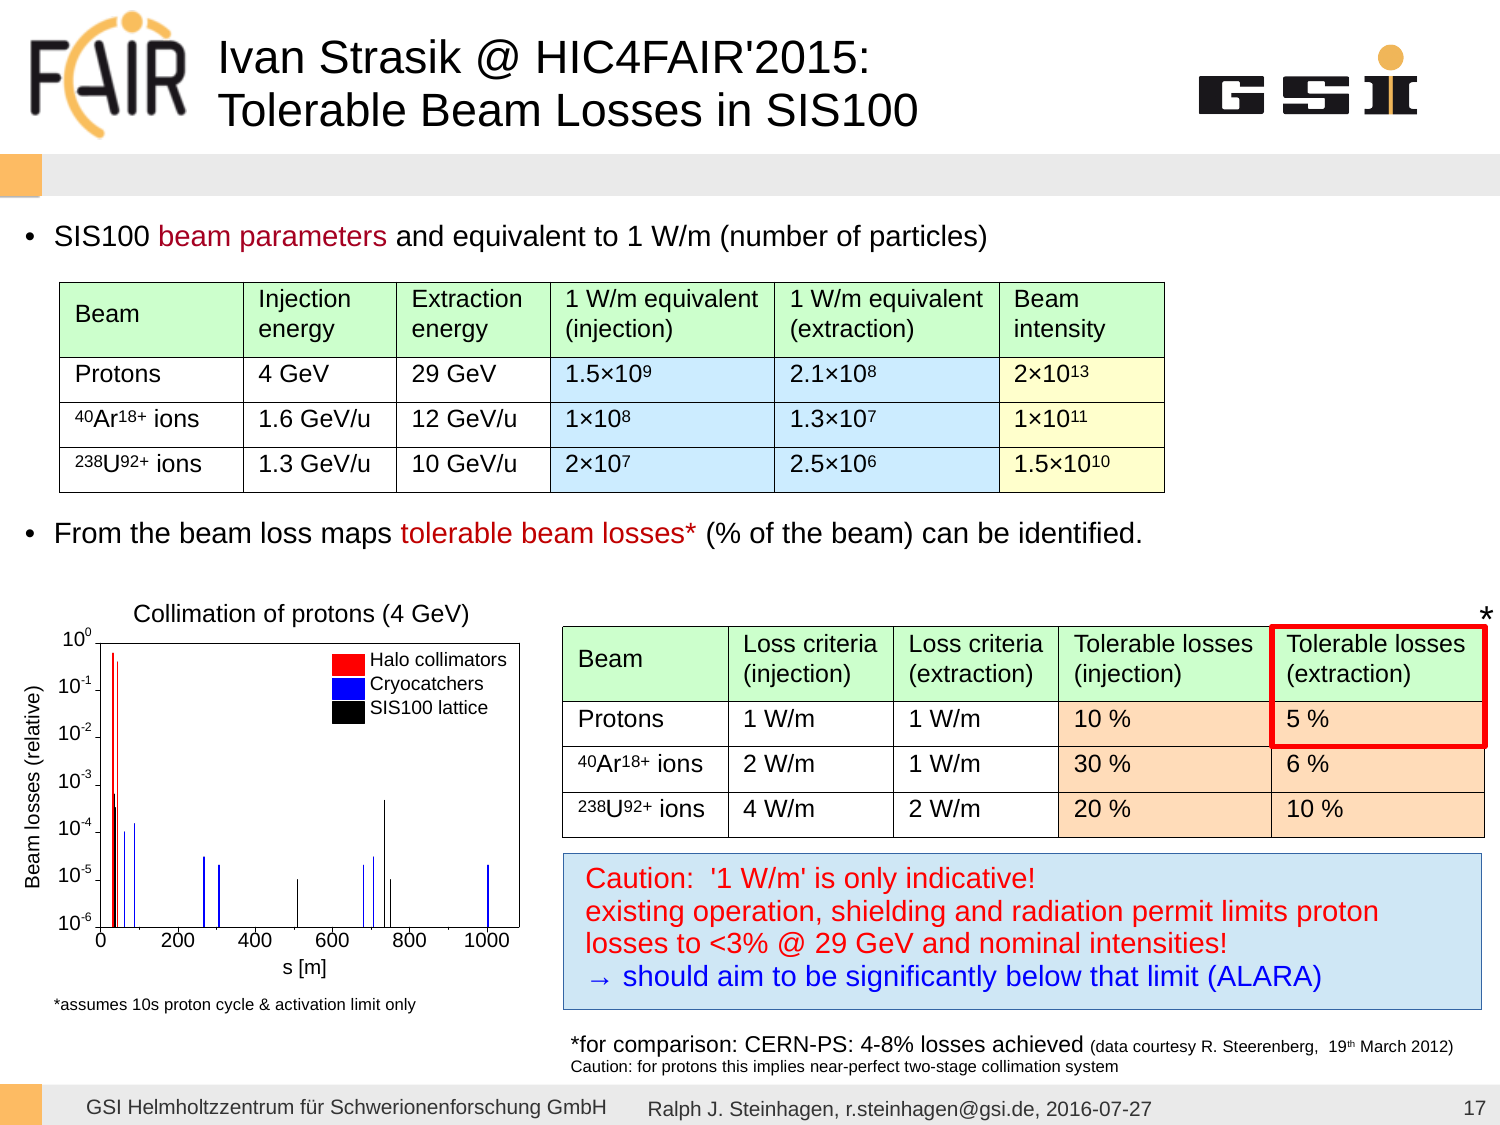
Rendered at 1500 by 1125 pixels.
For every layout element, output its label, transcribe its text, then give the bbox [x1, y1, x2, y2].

text_box -4 [80, 815, 92, 834]
text_box 2×10 [1013, 359, 1071, 396]
text_box 13 [1070, 361, 1090, 387]
text_box [1275, 702, 1482, 744]
text_box [397, 283, 550, 357]
text_box (injection) [565, 314, 674, 351]
text_box 4 GeV [258, 359, 329, 396]
text_box 6 [867, 451, 877, 477]
text_box 0 [84, 625, 92, 644]
text_box [551, 403, 774, 447]
text_box [1272, 749, 1484, 792]
text_box 8 [621, 406, 632, 432]
text_box U [605, 795, 624, 832]
text_box 2.1×10 [789, 359, 868, 396]
text_box 400 [237, 928, 273, 959]
text_box From the beam loss maps tolerable beam losses* (% of the beam) can be identified. [53, 517, 1142, 560]
text_box energy [411, 314, 489, 351]
text_box [729, 627, 893, 701]
text_box 10 [57, 769, 82, 800]
text_box Injection [258, 284, 359, 321]
text_box 10 [57, 722, 82, 753]
text_box -6 [80, 909, 92, 928]
text_box 238 [577, 797, 605, 822]
text_box Beam [1013, 284, 1087, 314]
text_box 10 [62, 627, 86, 658]
text_box 18+ [118, 406, 148, 432]
text_box SIS100 lattice [364, 697, 489, 725]
text_box 238 [74, 451, 102, 477]
text_box Loss criteria [743, 630, 885, 667]
text_box (injection) [743, 660, 852, 697]
text_box 10 [57, 864, 82, 895]
text_box 1×10 [565, 404, 622, 441]
text_box [332, 678, 364, 699]
text_box 2 W/m [908, 795, 982, 832]
text_box [1000, 283, 1164, 357]
text_box [1000, 448, 1164, 492]
text_box 40 [74, 406, 93, 432]
text_box [894, 627, 1058, 701]
text_box [1059, 793, 1271, 837]
text_box ions [156, 449, 203, 486]
title Ivan Strasik @ HIC4FAIR'2015: Tolerable Beam Losses in SIS100 [217, 20, 1109, 147]
text_box 2.5×10 [789, 449, 868, 486]
text_box 2 W/m [743, 750, 816, 787]
text_box -5 [80, 862, 92, 881]
text_box Loss criteria [908, 630, 1051, 667]
picture [1197, 42, 1419, 117]
text_box 92+ [623, 797, 653, 822]
text_box [1275, 629, 1482, 701]
text_box • [24, 517, 36, 560]
text_box *for comparison: CERN-PS: 4-8% losses achieved (data courtesy R. Steerenberg, 19th March 2012) Caution: for protons this implies near-perfect two-stage collimation system [555, 1024, 1477, 1084]
text_box s [m] [282, 955, 328, 986]
text_box 10 [57, 817, 82, 847]
text_box 1.5×10 [1013, 449, 1092, 486]
text_box [1059, 702, 1269, 746]
text_box 10 [57, 911, 82, 942]
text_box [1000, 358, 1164, 402]
text_box [551, 283, 774, 357]
text_box 4 W/m [743, 795, 816, 832]
text_box 40 [577, 752, 596, 777]
text_box 1000 [463, 928, 511, 959]
text_box 1×10 [1013, 404, 1071, 441]
text_box 8 [867, 361, 877, 387]
text_box (extraction) [1286, 660, 1411, 697]
text_box [775, 448, 999, 492]
text_box 5 % [1286, 705, 1330, 742]
text_box 800 [392, 928, 428, 959]
text_box -1 [80, 673, 92, 692]
text_box energy [258, 314, 335, 351]
text_box [551, 448, 774, 492]
text_box [775, 403, 999, 447]
text_box 10 [57, 675, 82, 705]
text_box 9 [642, 361, 653, 387]
text_box Halo collimators [364, 649, 513, 678]
text_box 18+ [621, 752, 651, 777]
text_box Beam [74, 299, 141, 336]
text_box 10 % [1073, 705, 1132, 742]
text_box -3 [80, 768, 92, 786]
text_box 7 [621, 451, 632, 477]
text_box 1.3 GeV/u [258, 449, 371, 486]
text_box Ar [596, 750, 622, 787]
text_box [1059, 747, 1271, 792]
text_box 30 % [1073, 750, 1132, 787]
text_box Protons [577, 705, 664, 742]
text_box [60, 283, 243, 357]
text_box [1000, 403, 1164, 447]
text_box 12 GeV/u [411, 404, 517, 441]
text_box Extraction [411, 284, 531, 321]
text_box 1 W/m equivalent [789, 284, 991, 321]
text_box 2×10 [565, 449, 622, 486]
text_box 20 % [1073, 795, 1132, 832]
text_box 1 W/m equivalent [565, 284, 766, 321]
text_box 1 W/m [908, 705, 982, 742]
text_box 92+ [120, 451, 150, 477]
text_box ions [659, 795, 706, 832]
text_box 0 [94, 928, 107, 959]
picture [30, 9, 187, 141]
text_box Cryocatchers [364, 673, 485, 697]
text_box * [1464, 590, 1500, 648]
text_box 1.5×10 [565, 359, 643, 396]
text_box Tolerable losses [1073, 630, 1262, 667]
text_box 1.6 GeV/u [258, 404, 371, 441]
text_box (extraction) [908, 660, 1034, 697]
text_box 600 [315, 928, 350, 959]
text_box 10 GeV/u [411, 449, 517, 486]
text_box (injection) [1073, 660, 1183, 697]
text_box [1272, 793, 1484, 837]
text_box [775, 358, 999, 402]
text_box 11 [1070, 406, 1090, 432]
text_box -2 [80, 720, 92, 739]
text_box [551, 358, 774, 402]
text_box 1 W/m [908, 750, 982, 787]
text_box SIS100 beam parameters and equivalent to 1 W/m (number of particles) [53, 220, 988, 263]
text_box Beam losses (relative) [20, 686, 51, 890]
text_box 10 % [1286, 795, 1344, 832]
text_box Beam [577, 645, 644, 682]
text_box [1059, 627, 1269, 701]
text_box (extraction) [789, 314, 915, 351]
text_box Collimation of protons (4 GeV) [133, 600, 469, 637]
text_box [244, 283, 396, 357]
text_box 29 GeV [411, 359, 496, 396]
text_box [332, 654, 364, 675]
text_box [563, 853, 1482, 1010]
text_box 7 [867, 406, 877, 432]
text_box 1 W/m [743, 705, 816, 742]
text_box *assumes 10s proton cycle & activation limit only [39, 987, 432, 1021]
text_box 6 % [1286, 750, 1330, 787]
text_box [563, 627, 728, 701]
text_box 1.3×10 [789, 404, 868, 441]
text_box 10 [1091, 451, 1111, 477]
text_box ions [153, 404, 201, 441]
text_box 200 [160, 928, 196, 959]
text_box [332, 702, 364, 723]
text_box U [102, 449, 121, 486]
text_box Protons [74, 359, 161, 396]
text_box Caution: '1 W/m' is only indicative! existing operation, shielding and radiation permit limits proton losses to <3% @ 29 GeV and nominal intensities! → should aim to be significantly below that limit (ALARA) [570, 854, 1472, 1003]
text_box Tolerable losses [1286, 630, 1474, 667]
text_box • [24, 220, 36, 263]
text_box intensity [1013, 314, 1106, 351]
text_box [775, 283, 999, 357]
text_box Ar [93, 404, 119, 441]
text_box ions [657, 750, 704, 787]
